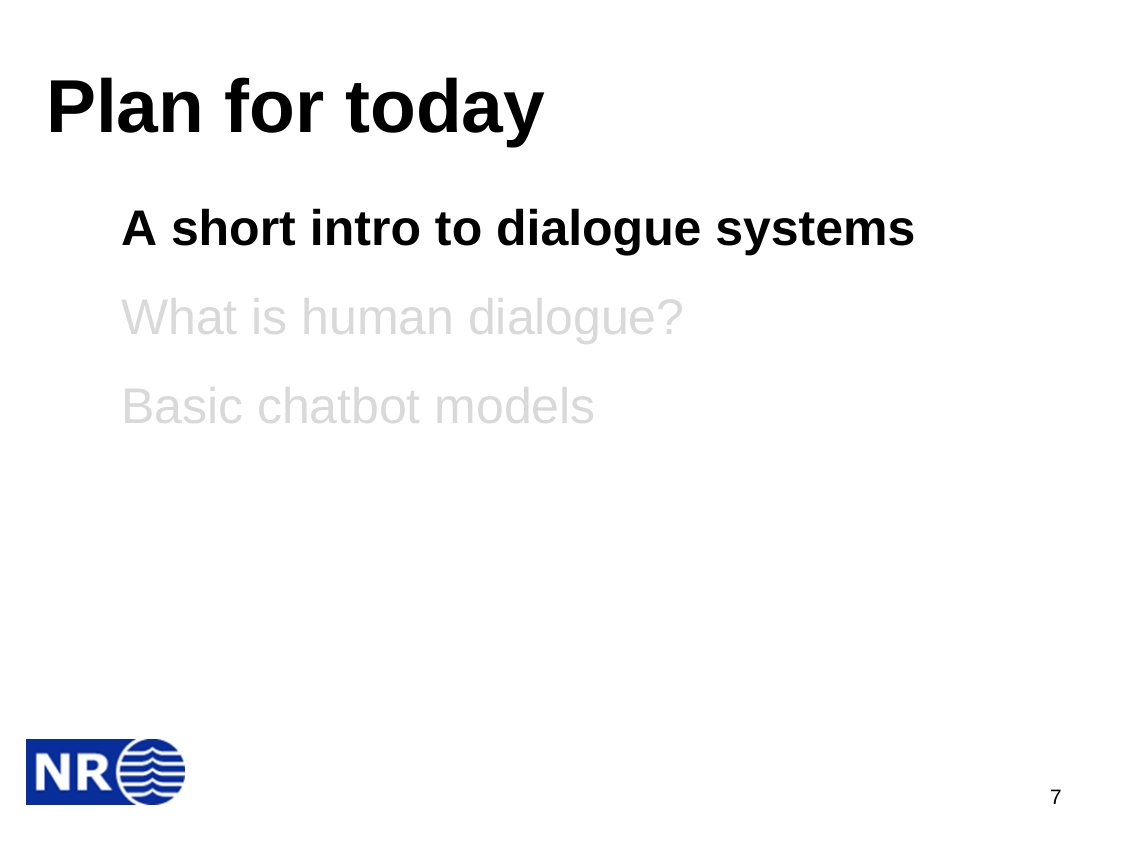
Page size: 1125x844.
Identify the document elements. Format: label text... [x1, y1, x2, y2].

text_box [1035, 776, 1095, 812]
title Plan for today [30, 32, 1095, 157]
list A short intro to dialogue systems What is human dialogue? Basic chatbot models [30, 187, 1095, 694]
